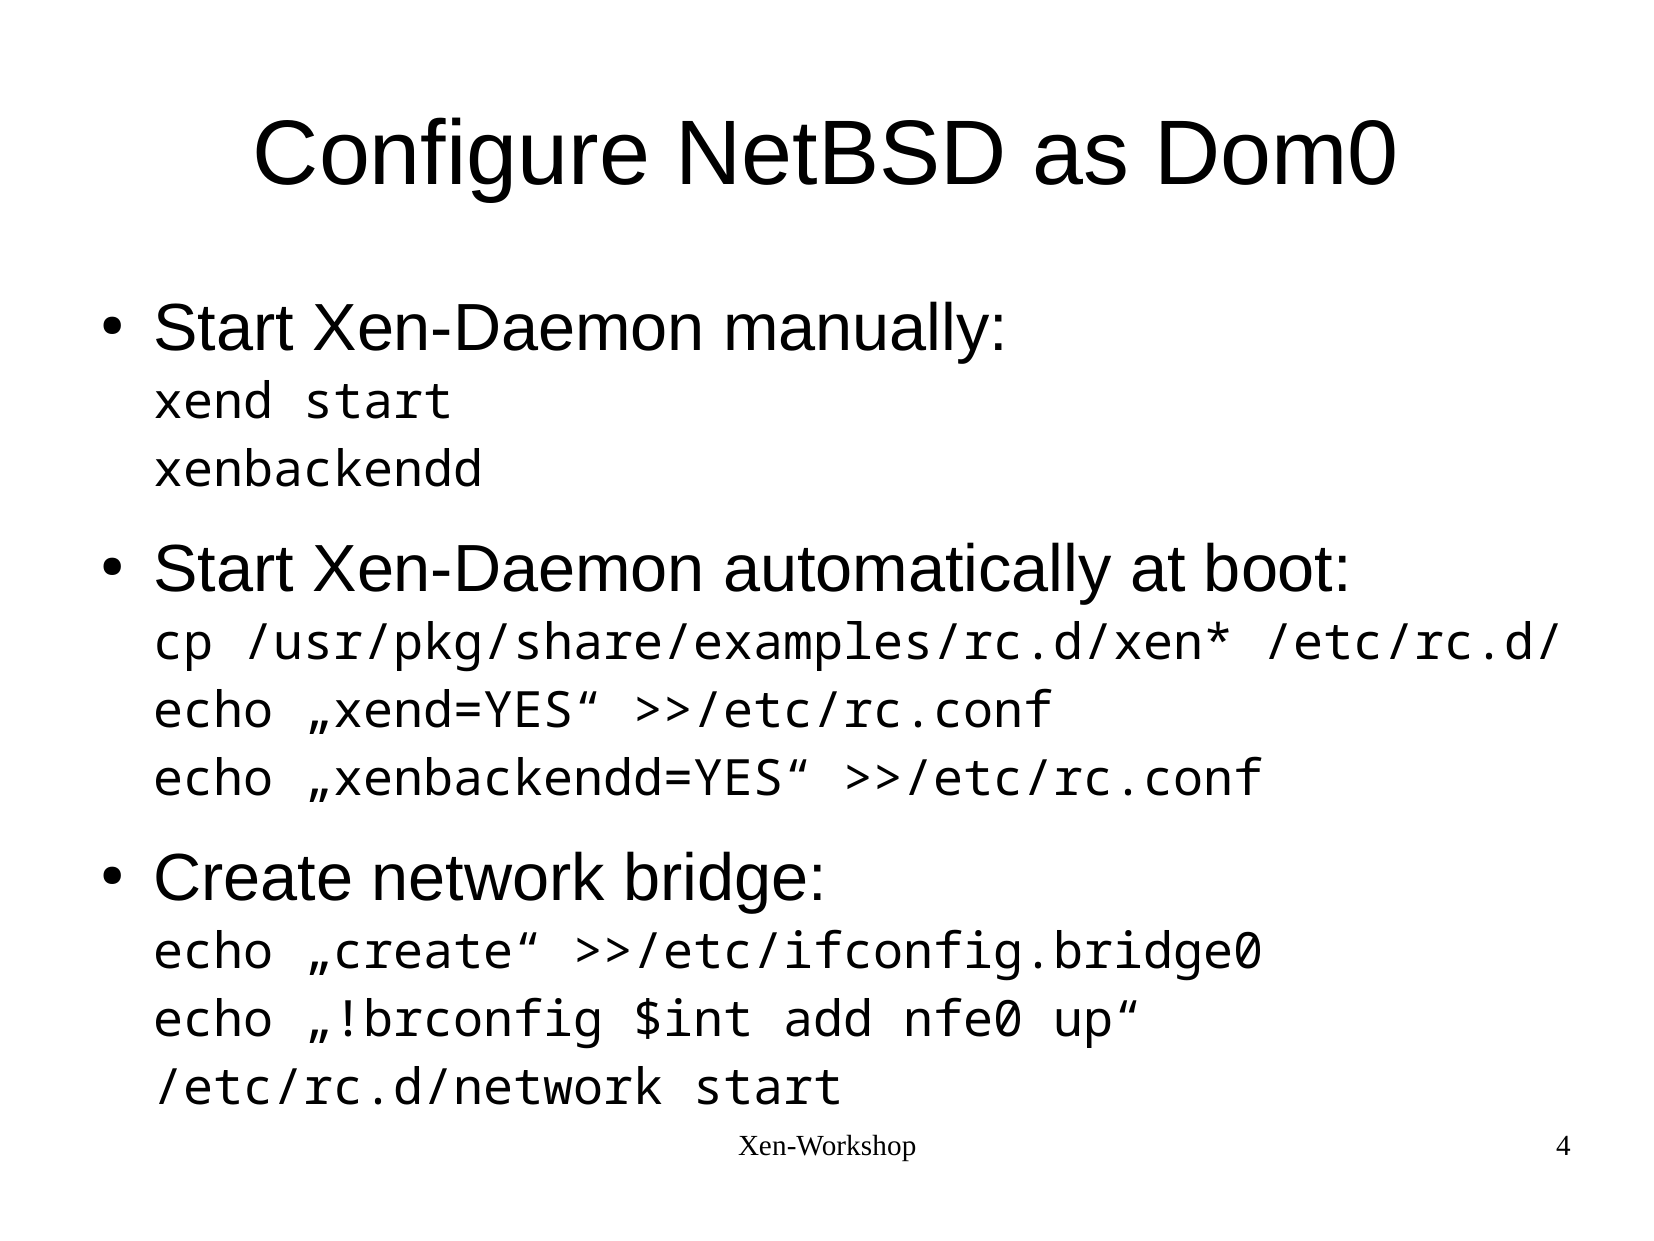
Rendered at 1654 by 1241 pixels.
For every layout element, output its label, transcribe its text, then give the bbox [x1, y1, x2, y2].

title Configure NetBSD as Dom0 [82, 56, 1571, 250]
list Start Xen-Daemon manually: xend start xenbackendd Start Xen-Daemon automatically at boot: cp /usr/pkg/share/examples/rc.d/xen* /etc/rc.d/ echo „xend=YES“ >>/etc/rc.conf echo „xenbackendd=YES“ >>/etc/rc.conf Create network bridge: echo „create“ >>/etc/ifconfig.bridge0 echo „!brconfig $int add nfe0 up“ /etc/rc.d/network start [82, 290, 1571, 1094]
